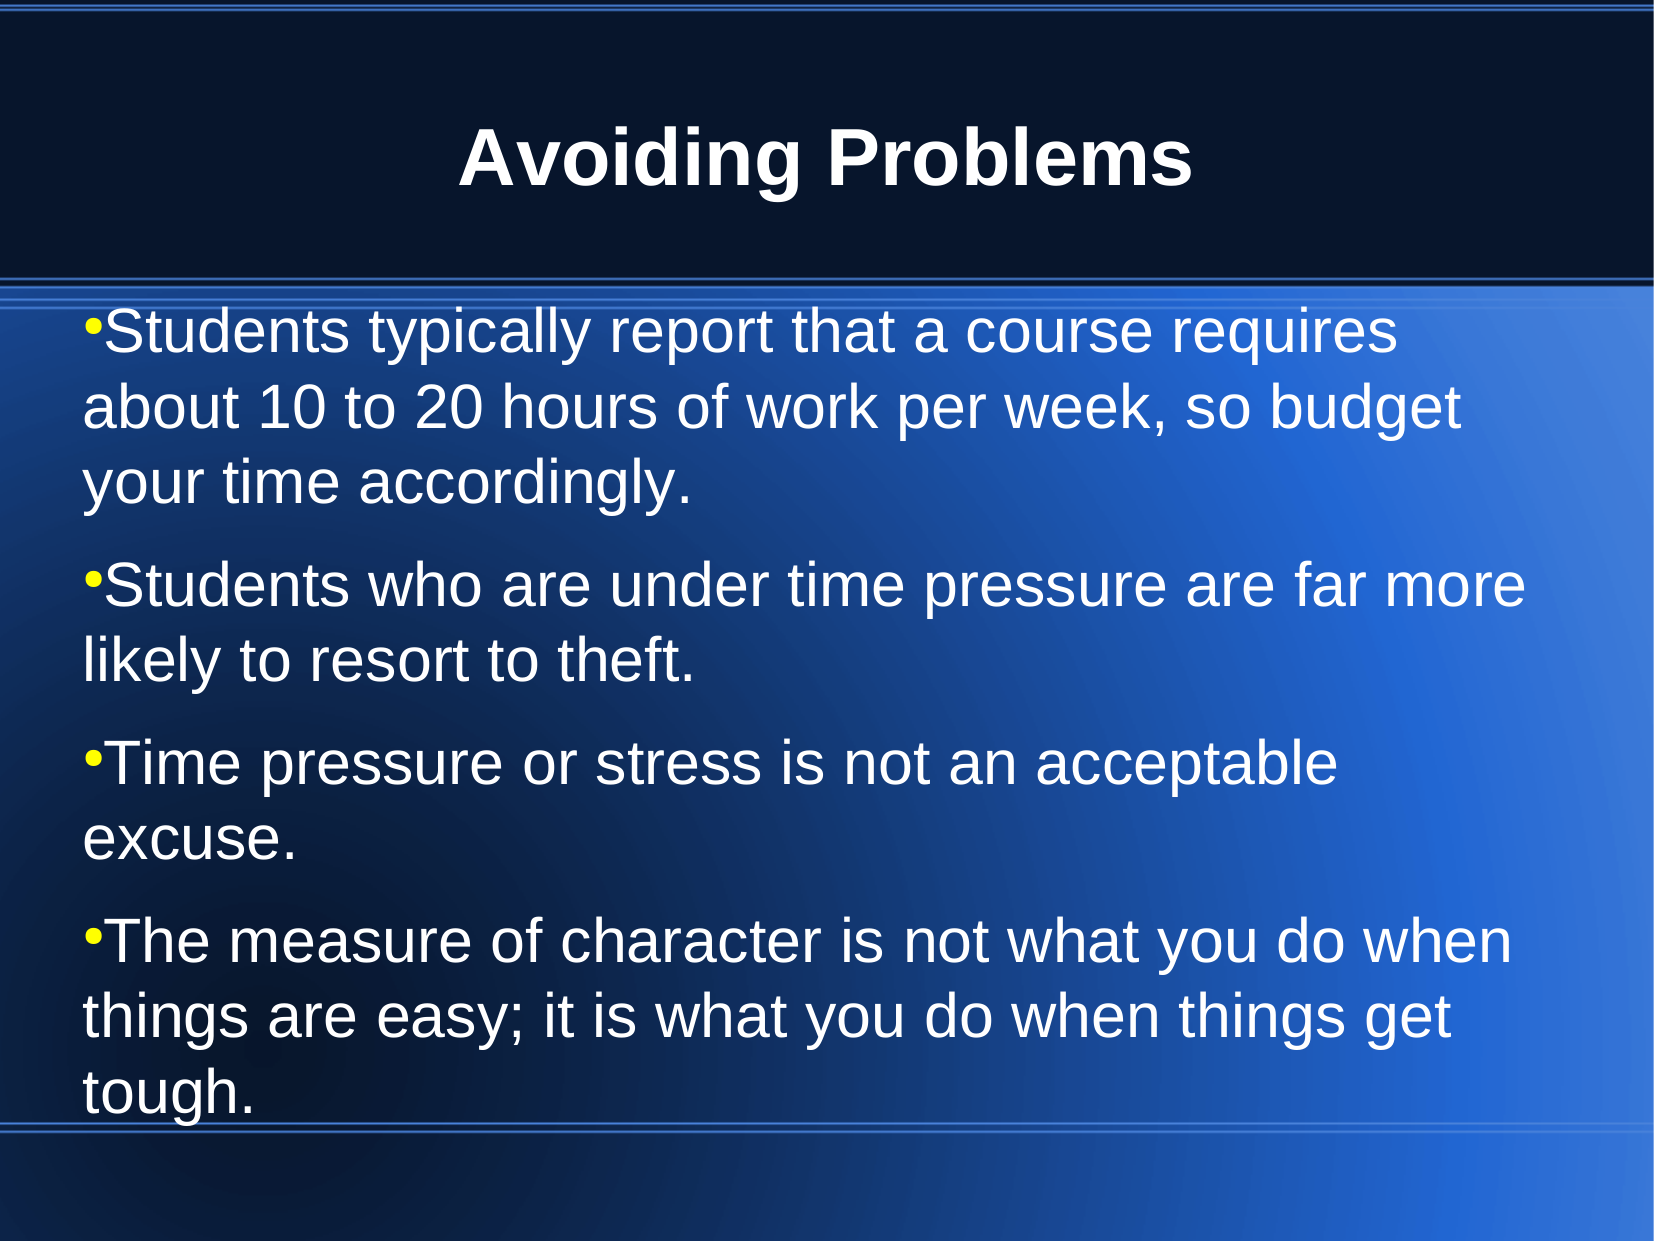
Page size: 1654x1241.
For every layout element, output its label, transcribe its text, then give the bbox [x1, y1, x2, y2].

list Students typically report that a course requires about 10 to 20 hours of work per week, so budget your time accordingly. Students who are under time pressure are far more likely to resort to theft. Time pressure or stress is not an acceptable excuse. The measure of character is not what you do when things are easy; it is what you do when things get tough. [82, 290, 1538, 1127]
title Avoiding Problems [82, 49, 1571, 257]
